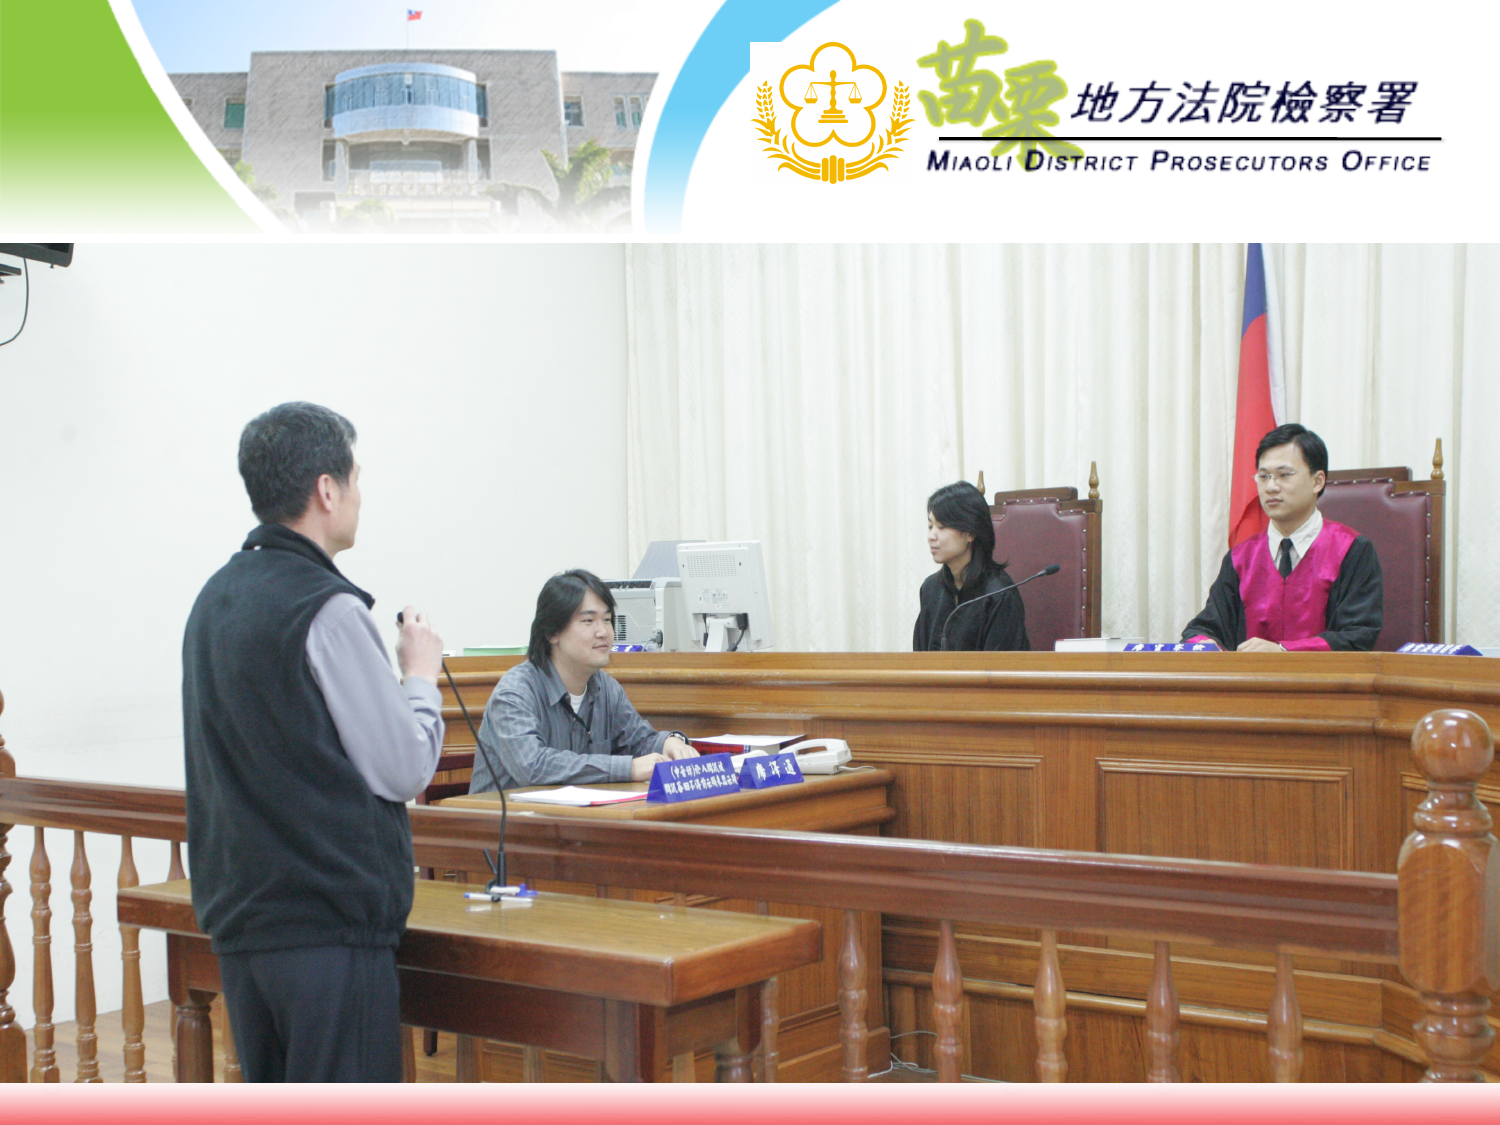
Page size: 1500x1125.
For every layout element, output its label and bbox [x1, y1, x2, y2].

picture [0, 243, 1500, 1125]
